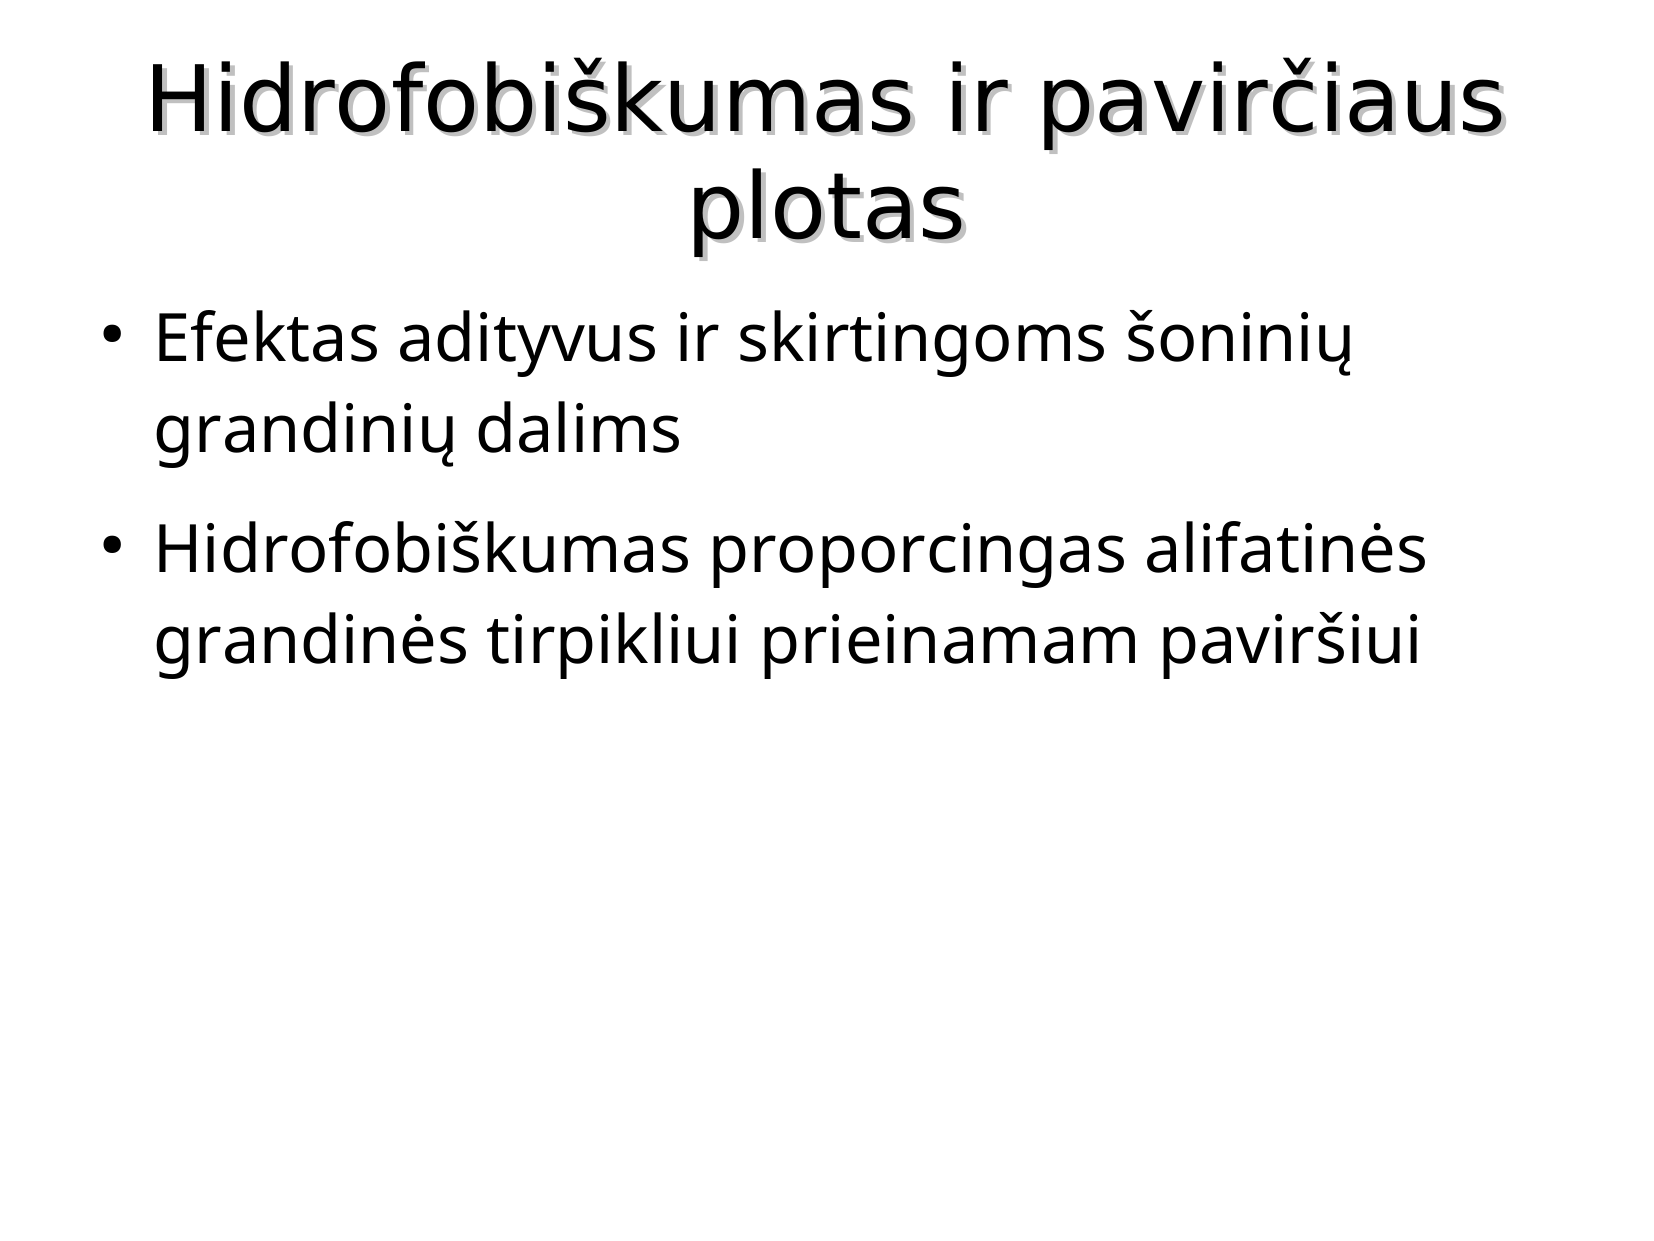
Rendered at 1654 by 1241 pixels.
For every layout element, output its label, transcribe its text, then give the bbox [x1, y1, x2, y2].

list Efektas adityvus ir skirtingoms šoninių grandinių dalims Hidrofobiškumas proporcingas alifatinės grandinės tirpikliui prieinamam paviršiui [82, 290, 1571, 1094]
title Hidrofobiškumas ir pavirčiaus plotas [82, 45, 1571, 261]
